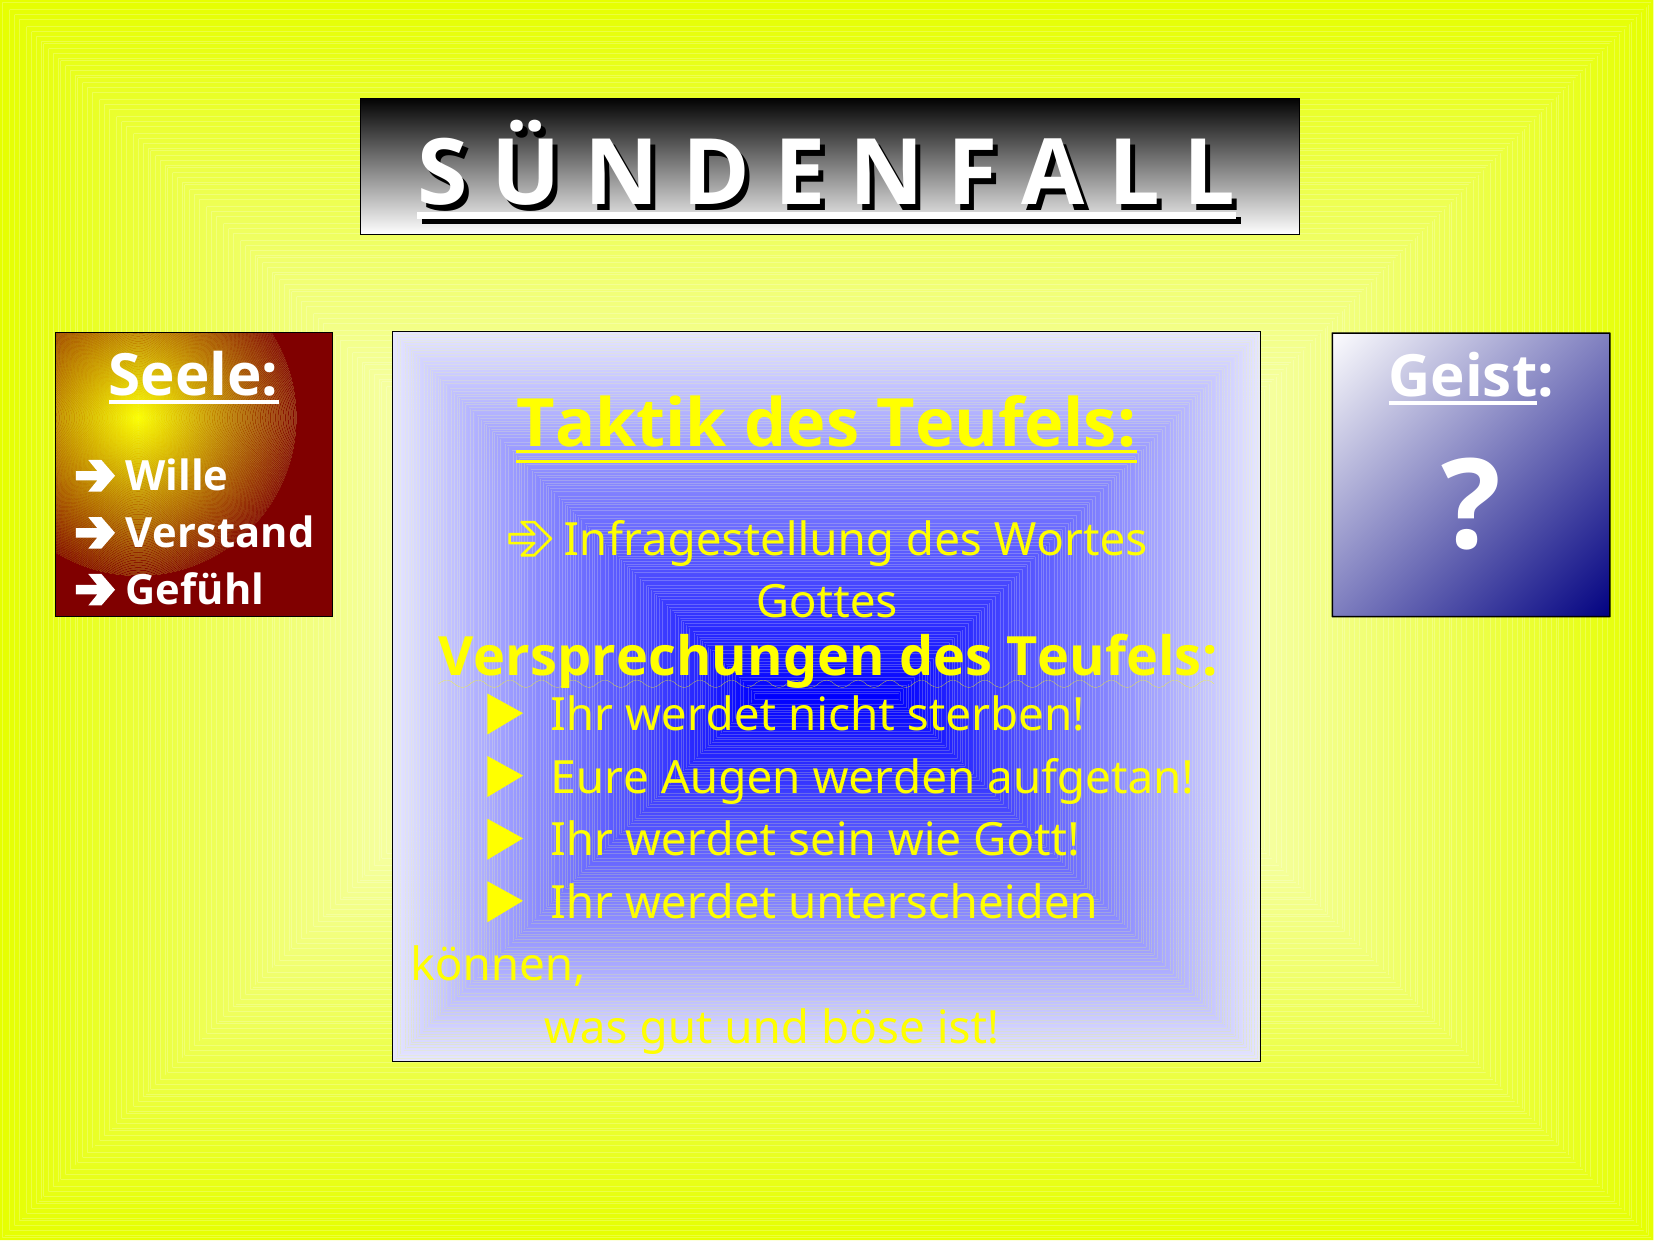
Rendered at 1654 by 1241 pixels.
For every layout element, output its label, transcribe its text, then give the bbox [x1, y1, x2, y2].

text_box  Ihr werdet nicht sterben!  Eure Augen werden aufgetan!  Ihr werdet sein wie Gott!  Ihr werdet unterscheiden können, was gut und böse ist! [410, 730, 1244, 1008]
text_box Geist: ? [1332, 333, 1610, 617]
text_box [392, 331, 1261, 1062]
text_box [360, 98, 1300, 235]
text_box Seele:  Wille  Verstand  Gefühl [55, 332, 333, 617]
text_box Versprechungen des Teufels: [419, 621, 1238, 688]
text_box  Infragestellung des Wortes Gottes [450, 506, 1204, 562]
text_box Taktik des Teufels: [507, 375, 1147, 456]
text_box S Ü N D E N F A L L [371, 107, 1283, 218]
